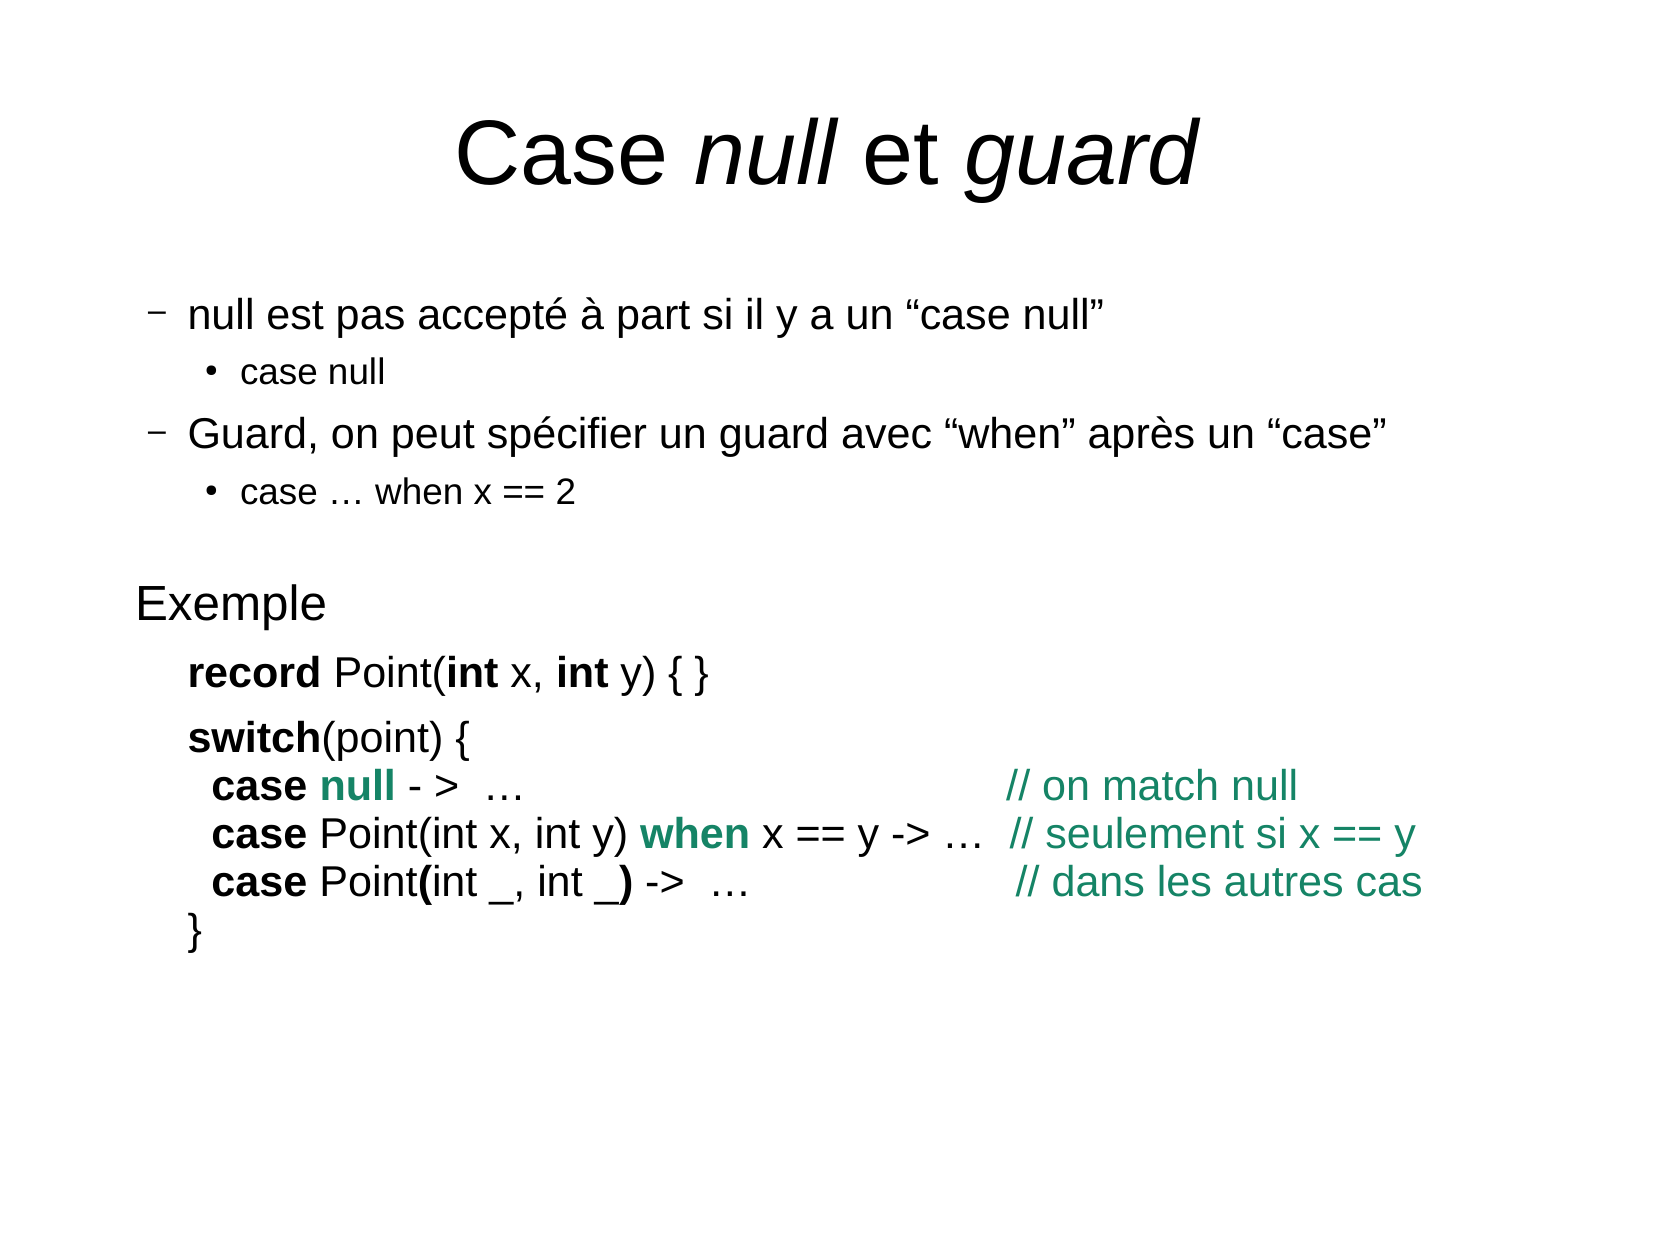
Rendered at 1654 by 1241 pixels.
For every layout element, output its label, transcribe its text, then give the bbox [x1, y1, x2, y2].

list null est pas accepté à part si il y a un “case null” case null Guard, on peut spécifier un guard avec “when” après un “case” case … when x == 2 Exemple record Point(int x, int y) { } switch(point) { case null - > … // on match null case Point(int x, int y) when x == y -> … // seulement si x == y case Point(int _, int _) -> … // dans les autres cas } [82, 290, 1571, 1010]
title Case null et guard [82, 49, 1571, 257]
